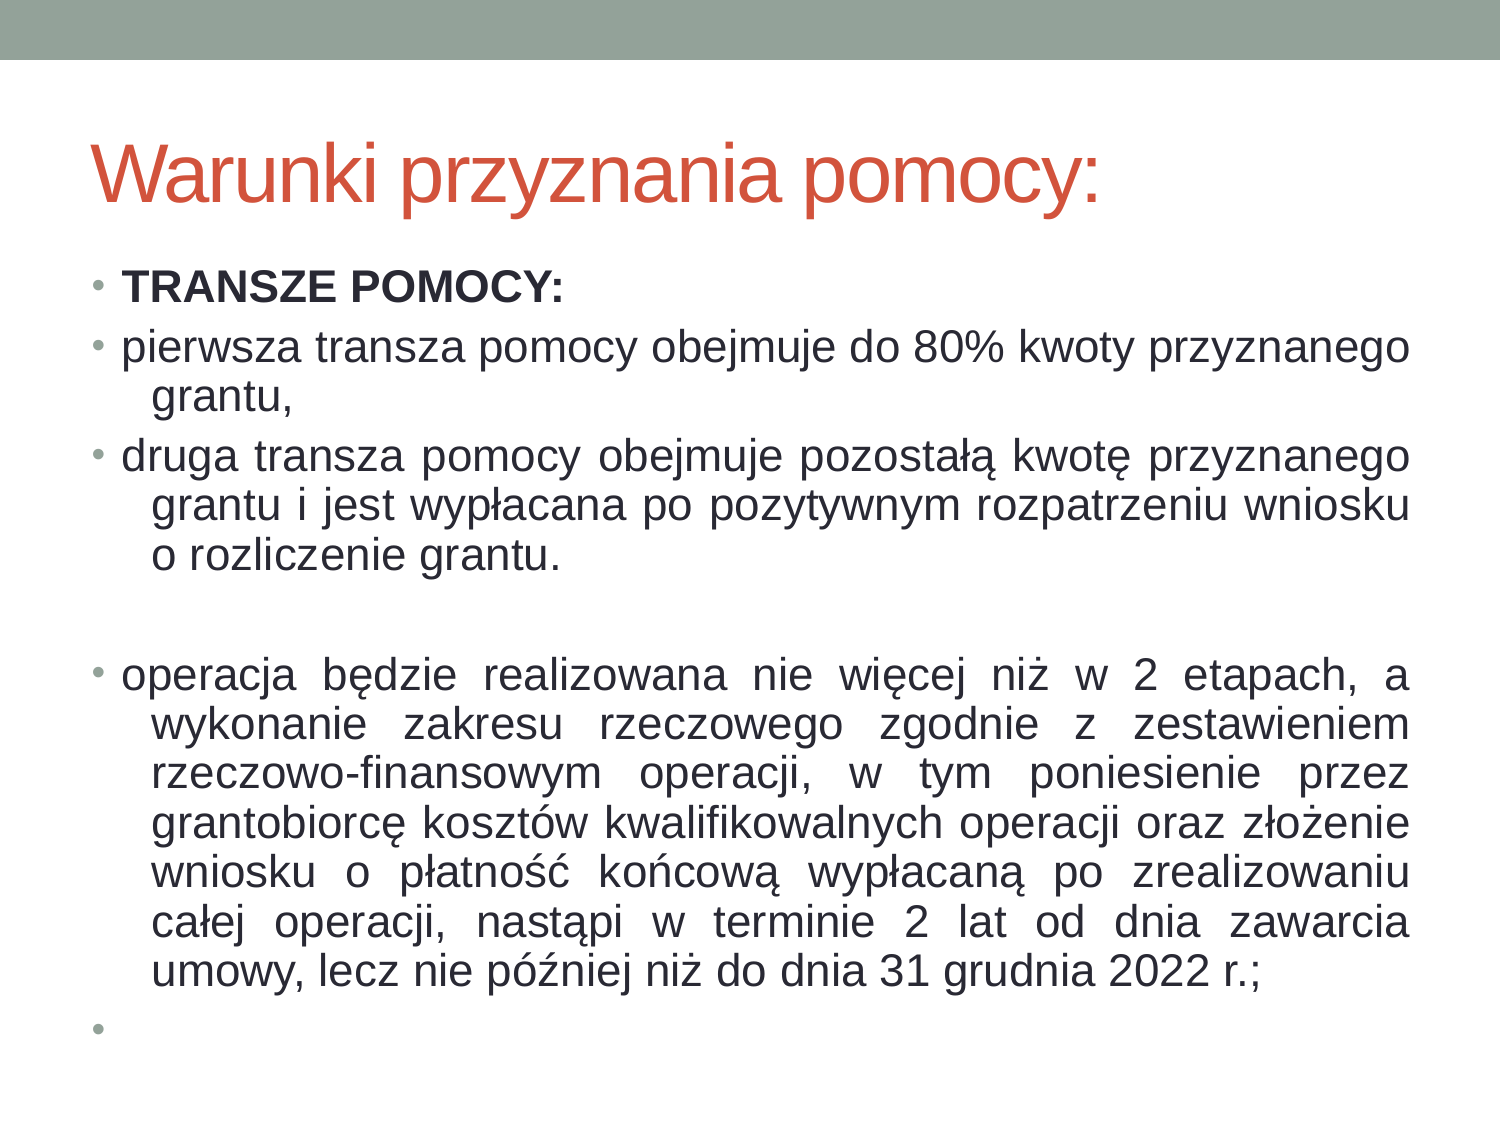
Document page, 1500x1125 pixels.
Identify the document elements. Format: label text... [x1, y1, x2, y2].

list TRANSZE POMOCY: pierwsza transza pomocy obejmuje do 80% kwoty przyznanego grantu, druga transza pomocy obejmuje pozostałą kwotę przyznanego grantu i jest wypłacana po pozytywnym rozpatrzeniu wniosku o rozliczenie grantu. operacja będzie realizowana nie więcej niż w 2 etapach, a wykonanie zakresu rzeczowego zgodnie z zestawieniem rzeczowo-finansowym operacji, w tym poniesienie przez grantobiorcę kosztów kwalifikowalnych operacji oraz złożenie wniosku o płatność końcową wypłacaną po zrealizowaniu całej operacji, nastąpi w terminie 2 lat od dnia zawarcia umowy, lecz nie później niż do dnia 31 grudnia 2022 r.; [76, 255, 1427, 1063]
title Warunki przyznania pomocy: [75, 87, 1426, 251]
